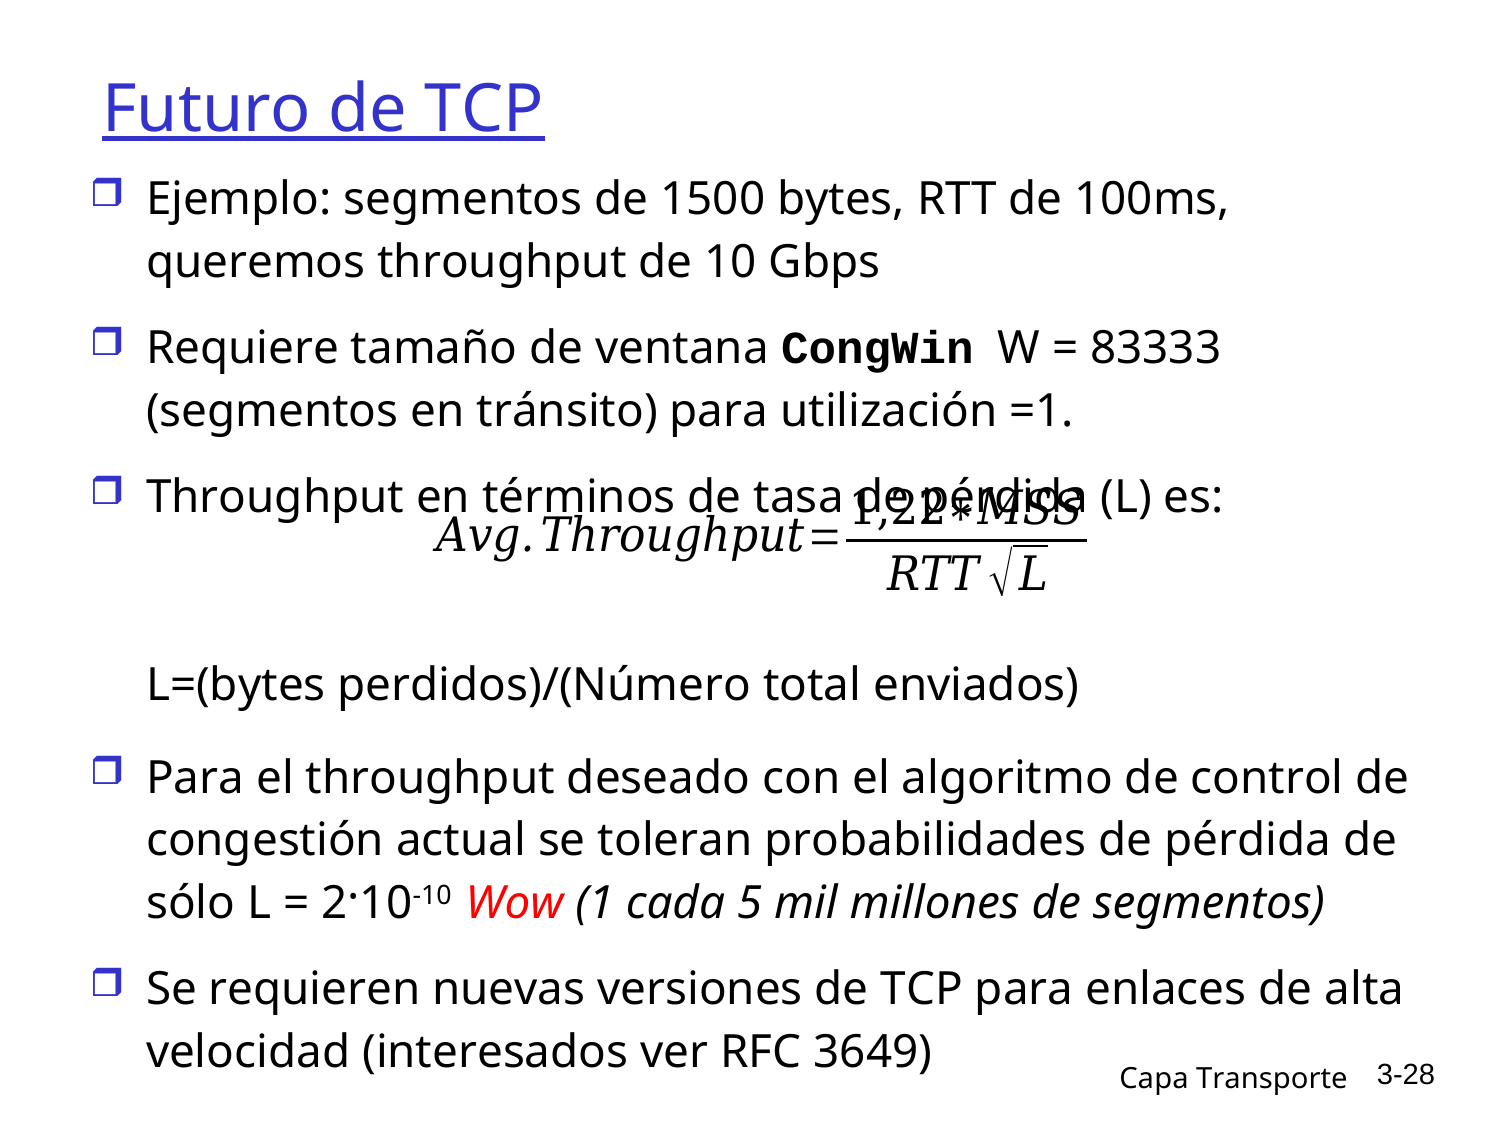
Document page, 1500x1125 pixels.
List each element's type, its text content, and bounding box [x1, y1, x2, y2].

list Ejemplo: segmentos de 1500 bytes, RTT de 100ms, queremos throughput de 10 Gbps Requiere tamaño de ventana CongWin W = 83333 (segmentos en tránsito) para utilización =1. Throughput en términos de tasa de pérdida (L) es: L=(bytes perdidos)/(Número total enviados) Para el throughput deseado con el algoritmo de control de congestión actual se toleran probabilidades de pérdida de sólo L = 2·10-10 Wow (1 cada 5 mil millones de segmentos) Se requieren nuevas versiones de TCP para enlaces de alta velocidad (interesados ver RFC 3649) [75, 157, 1463, 1028]
title Futuro de TCP [87, 15, 1463, 157]
chart [419, 479, 1100, 603]
